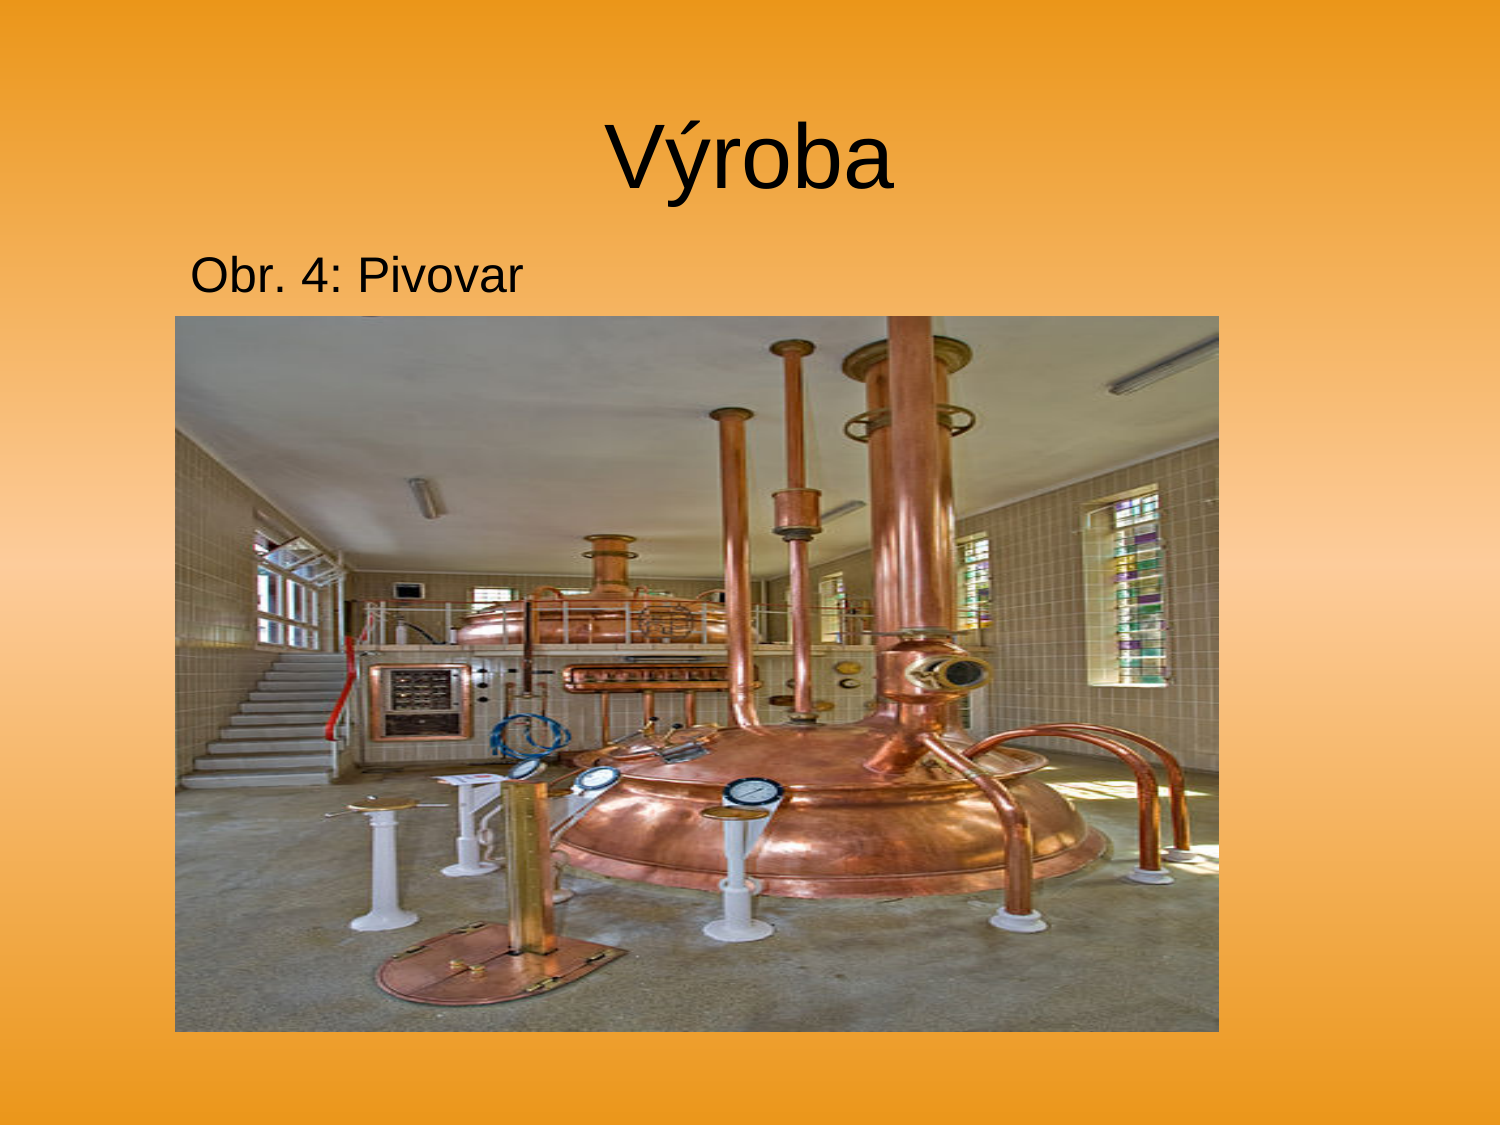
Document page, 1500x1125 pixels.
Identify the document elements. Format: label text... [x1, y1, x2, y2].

text_box Obr. 4: Pivovar [175, 234, 703, 310]
text_box [175, 316, 1219, 1032]
title Výroba [112, 88, 1388, 214]
